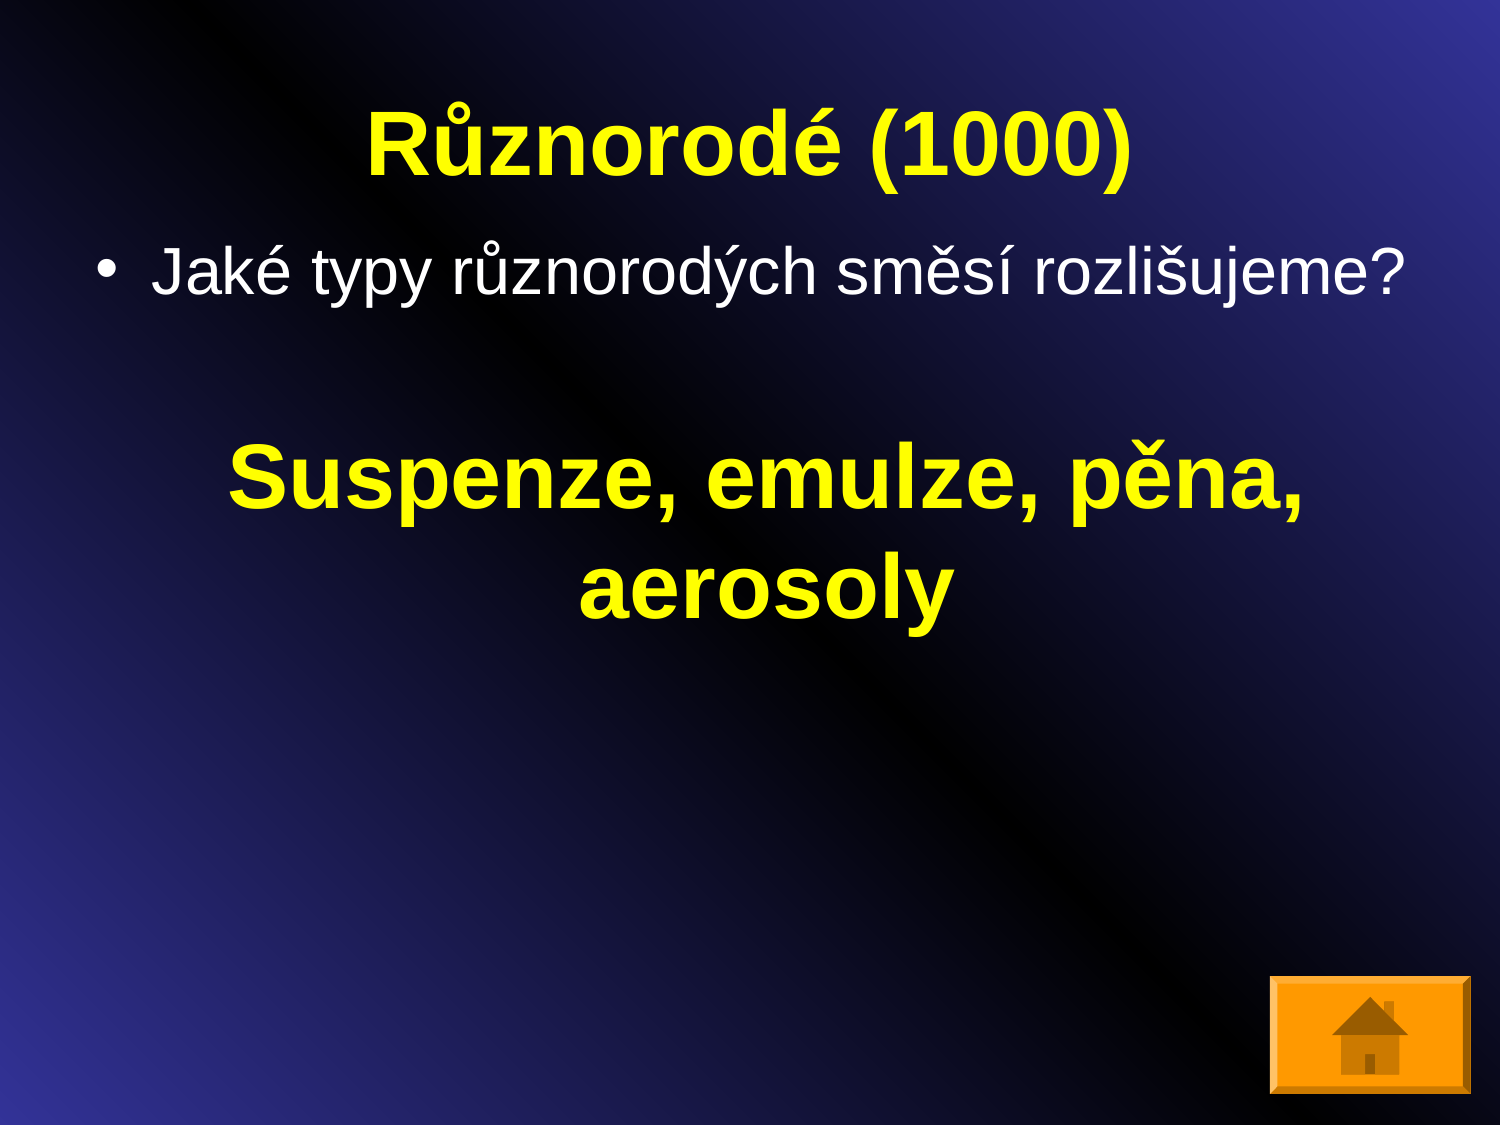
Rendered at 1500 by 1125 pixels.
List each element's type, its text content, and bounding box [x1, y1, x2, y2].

text_box Suspenze, emulze, pěna, aerosoly [135, 408, 1400, 645]
title Různorodé (1000) [75, 45, 1426, 233]
list Jaké typy různorodých směsí rozlišujeme? [76, 219, 1427, 414]
text_box [1271, 976, 1471, 1094]
